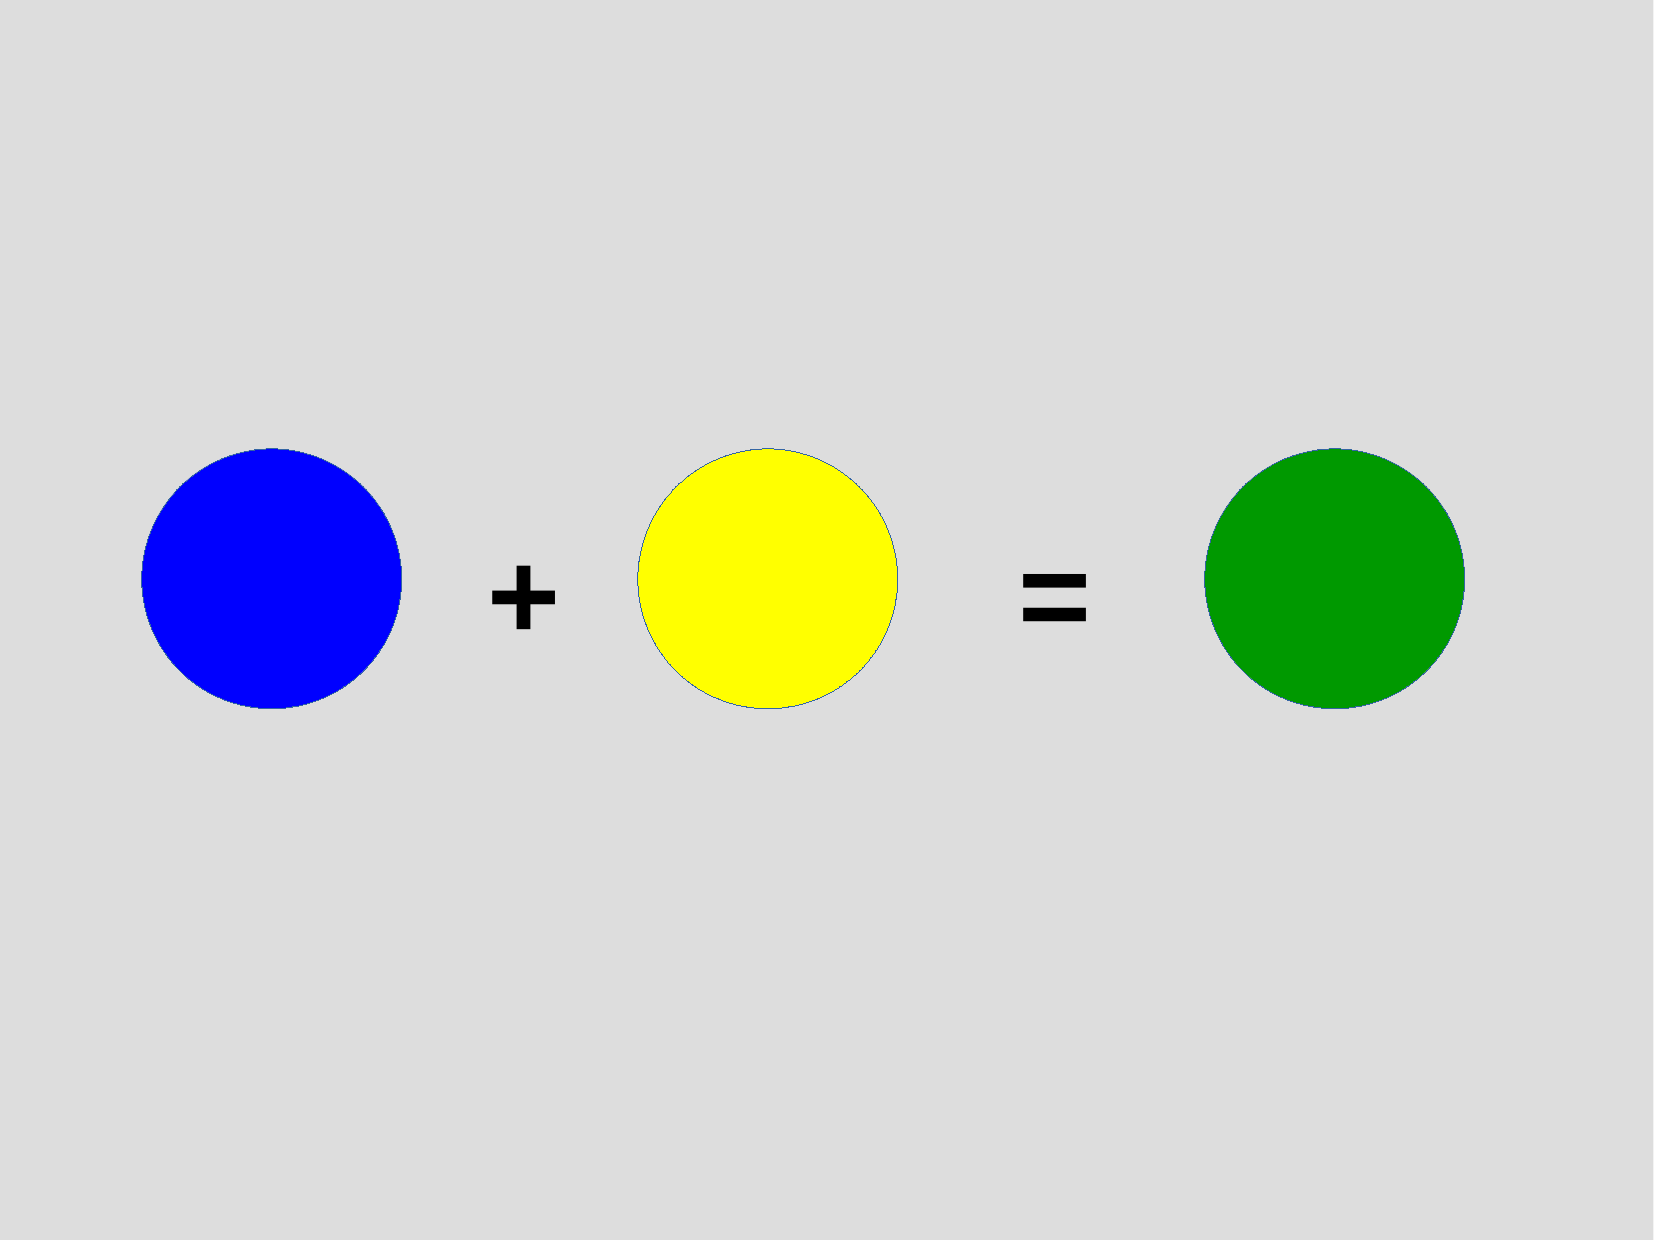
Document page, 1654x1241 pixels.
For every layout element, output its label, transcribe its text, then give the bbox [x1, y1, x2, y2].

text_box [637, 448, 898, 709]
text_box + [472, 518, 567, 674]
text_box = [1003, 518, 1123, 674]
text_box [1204, 448, 1465, 709]
text_box [141, 448, 402, 709]
